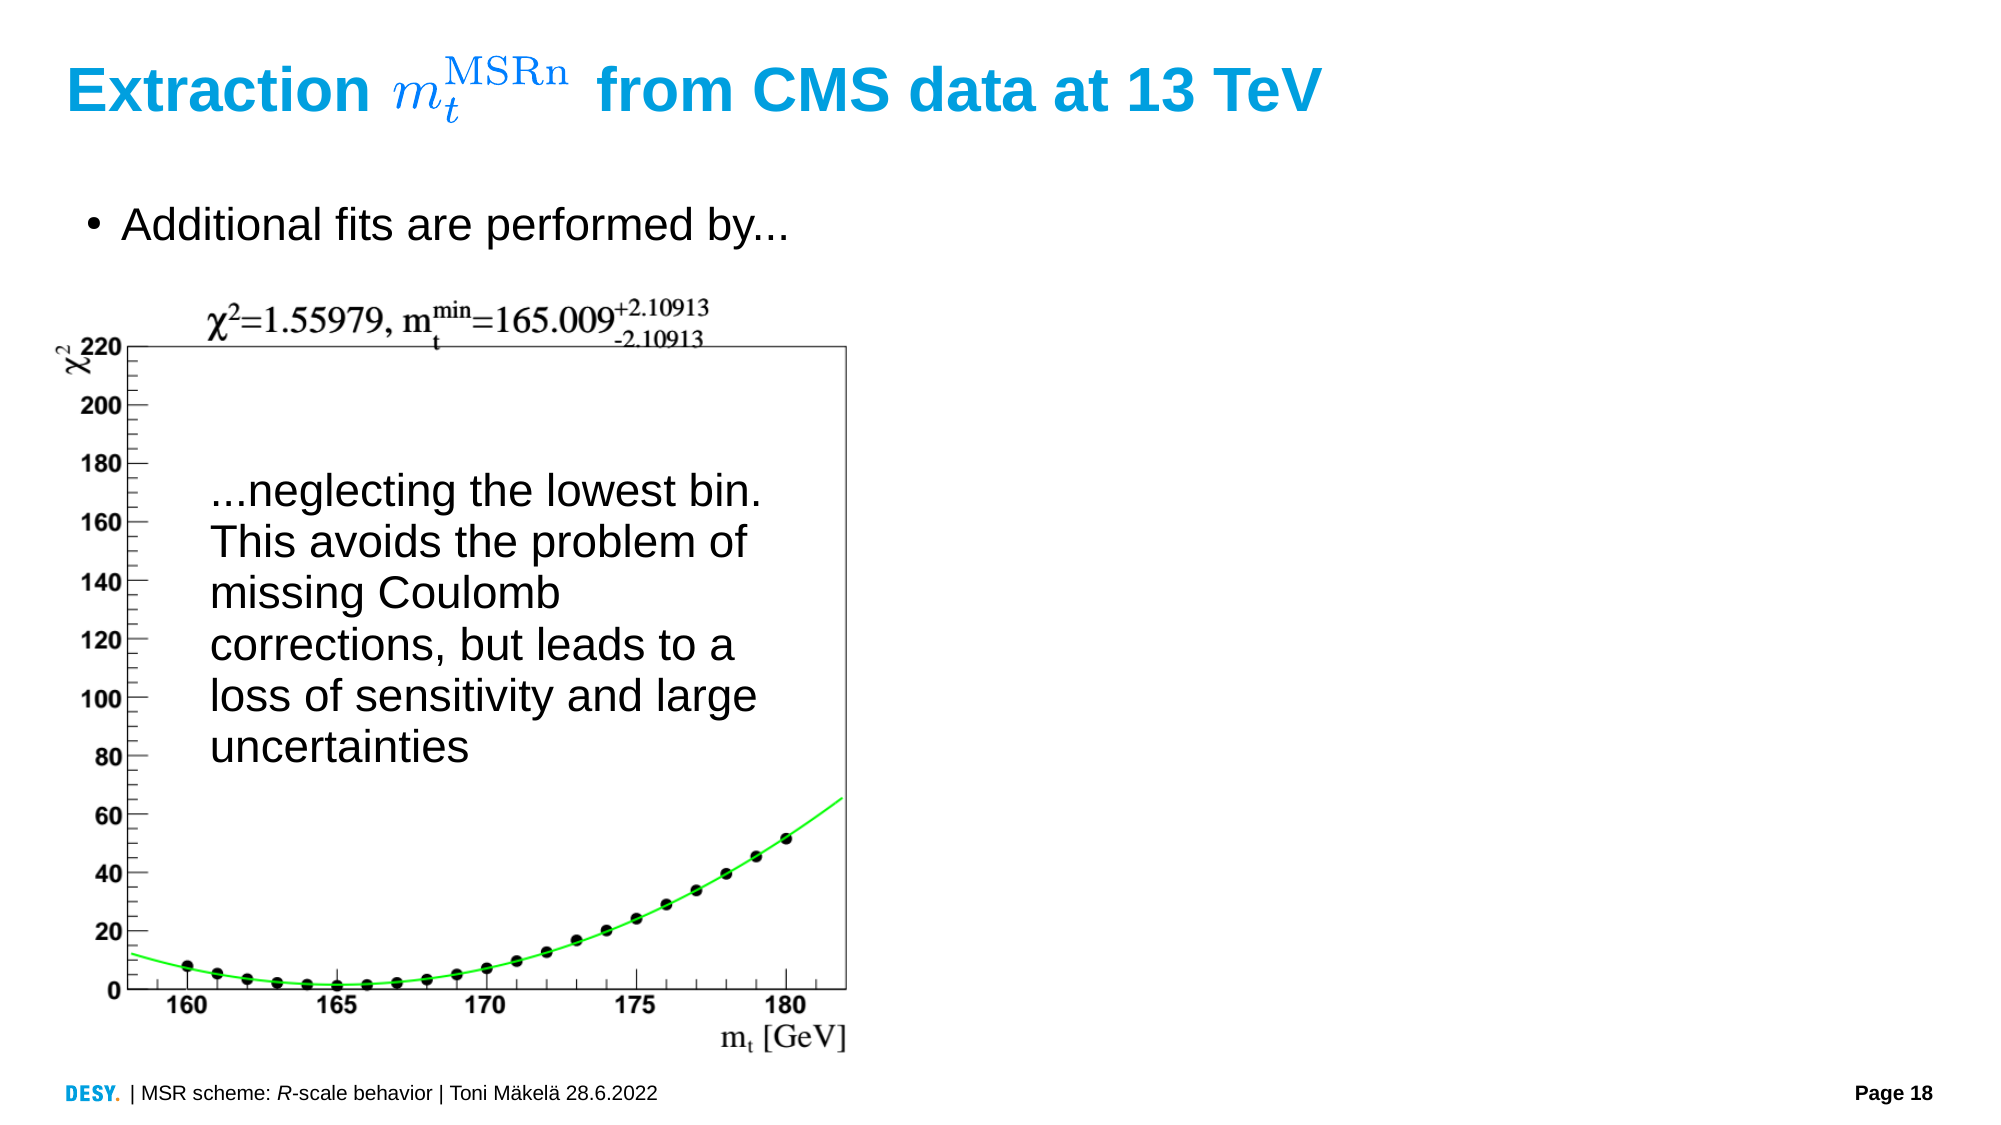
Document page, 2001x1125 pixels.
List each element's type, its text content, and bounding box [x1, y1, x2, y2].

picture [45, 284, 871, 1059]
footer | MSR scheme: R-scale behavior | Toni Mäkelä 28.6.2022 [129, 1079, 1762, 1111]
text_box ...neglecting the lowest bin. This avoids the problem of missing Coulomb corrections, but leads to a loss of sensitivity and large uncertainties [195, 457, 796, 781]
text_box [393, 55, 569, 124]
title Extraction from CMS data at 13 TeV [66, 57, 1933, 132]
text_box Additional fits are performed by... [71, 191, 826, 258]
